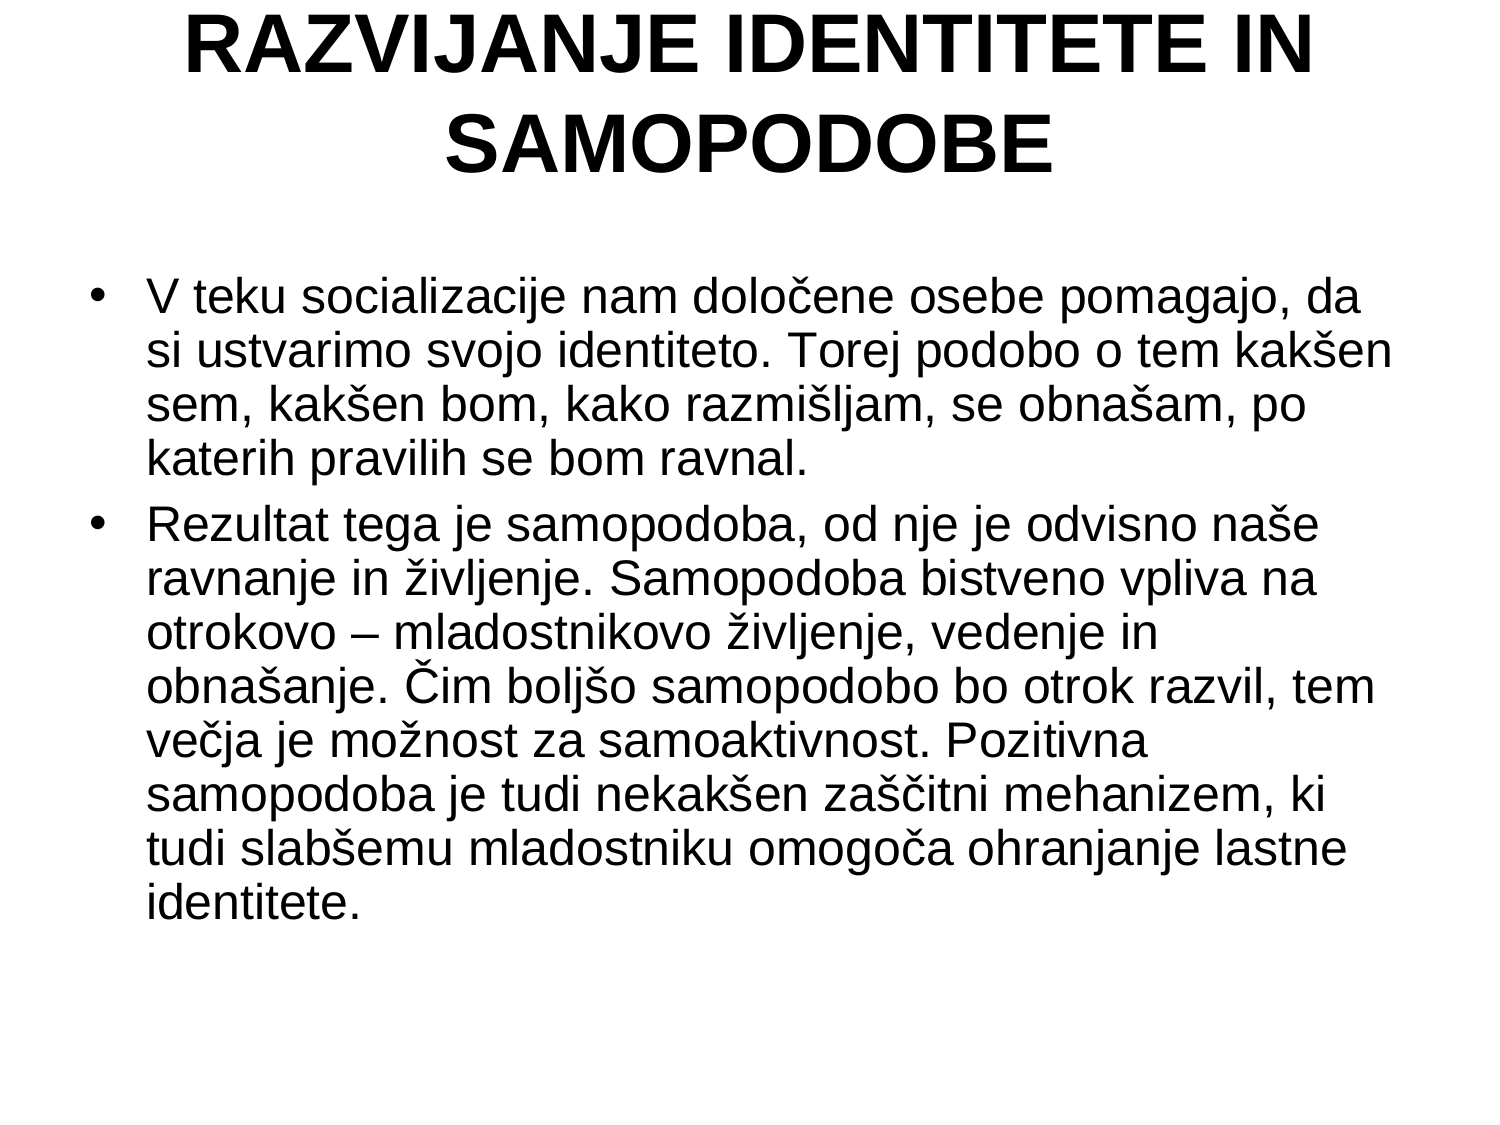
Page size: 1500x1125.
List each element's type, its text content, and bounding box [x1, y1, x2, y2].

title RAZVIJANJE IDENTITETE IN SAMOPODOBE [75, 0, 1426, 262]
list V teku socializacije nam določene osebe pomagajo, da si ustvarimo svojo identiteto. Torej podobo o tem kakšen sem, kakšen bom, kako razmišljam, se obnašam, po katerih pravilih se bom ravnal. Rezultat tega je samopodoba, od nje je odvisno naše ravnanje in življenje. Samopodoba bistveno vpliva na otrokovo – mladostnikovo življenje, vedenje in obnašanje. Čim boljšo samopodobo bo otrok razvil, tem večja je možnost za samoaktivnost. Pozitivna samopodoba je tudi nekakšen zaščitni mehanizem, ki tudi slabšemu mladostniku omogoča ohranjanje lastne identitete. [75, 262, 1426, 1006]
